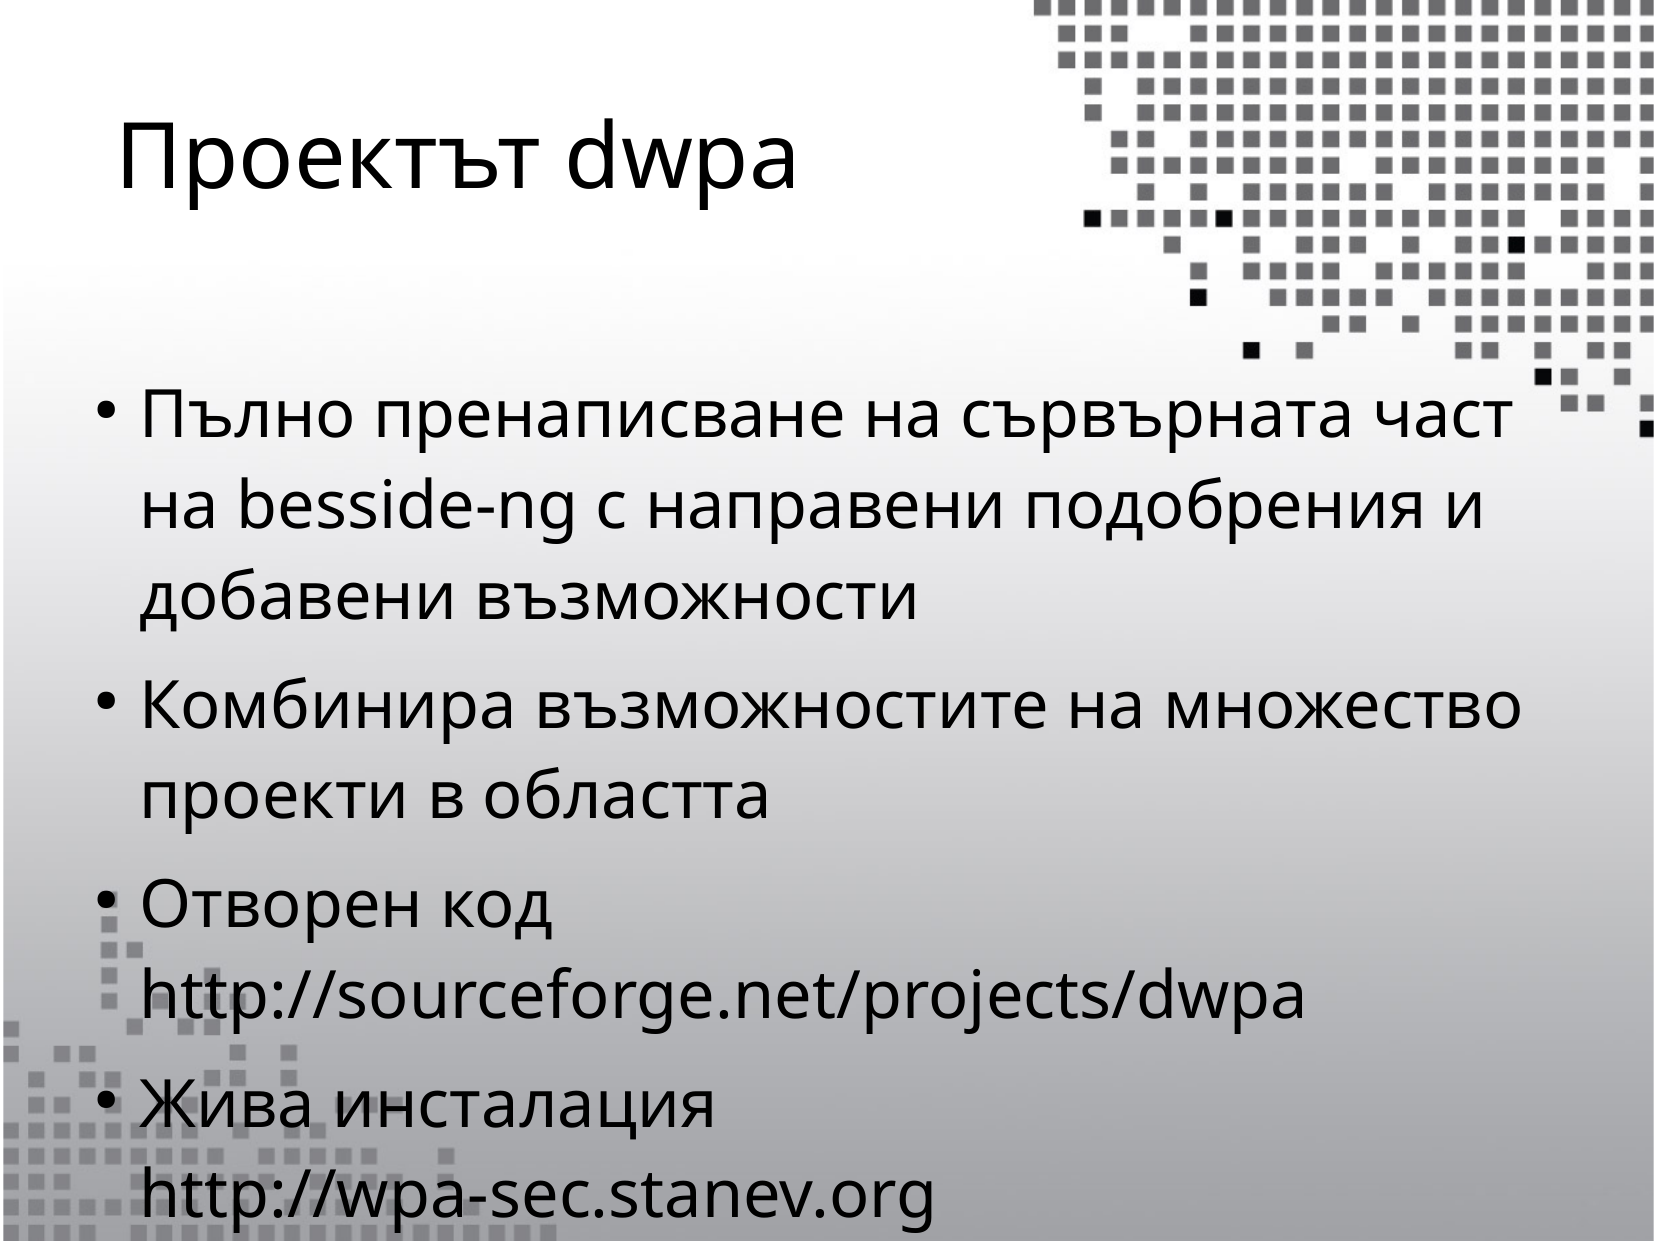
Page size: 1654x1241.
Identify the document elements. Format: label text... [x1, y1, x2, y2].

picture [3, 0, 1654, 1241]
subtitle Пълно пренаписване на сървърната част на besside-ng с направени подобрения и добавени възможности Комбинира възможностите на множество проекти в областта Отворен код http://sourceforge.net/projects/dwpa Жива инсталация http://wpa-sec.stanev.org [86, 366, 1576, 1187]
title Проектът dwpa [82, 49, 1571, 257]
